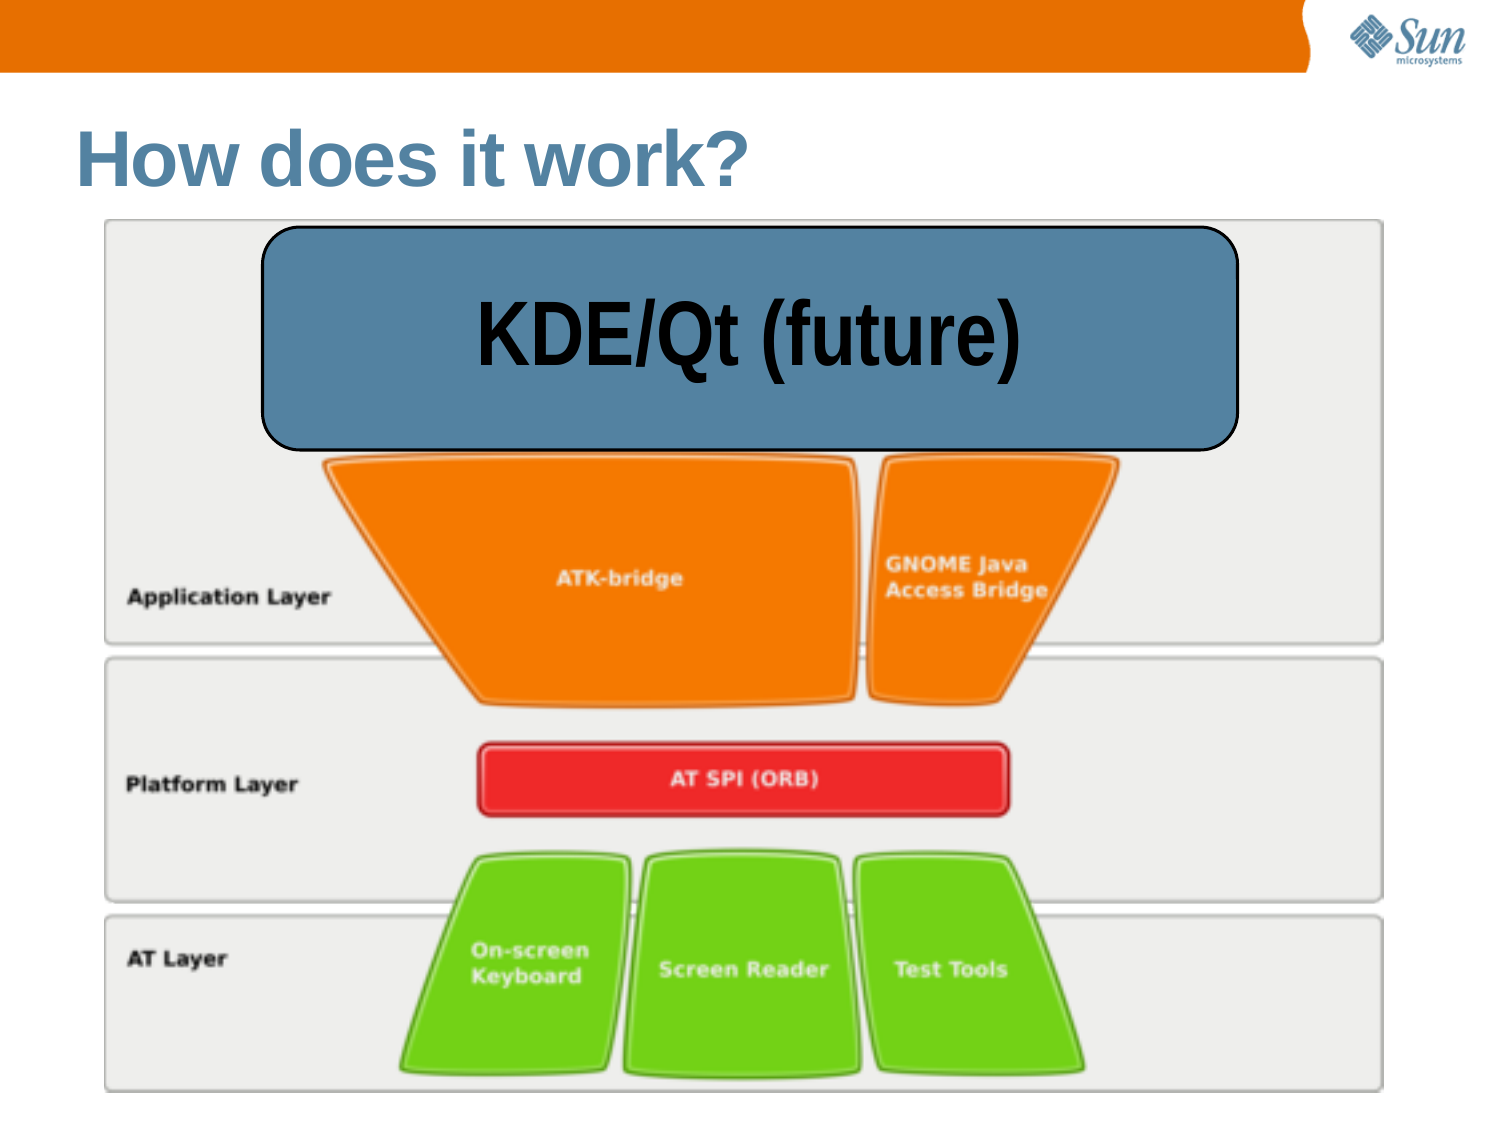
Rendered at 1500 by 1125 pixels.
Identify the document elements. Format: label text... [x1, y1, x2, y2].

picture [0, 0, 1500, 75]
title How does it work? [75, 122, 1438, 228]
text_box KDE/Qt (future) [262, 227, 1238, 451]
picture [104, 219, 1384, 1093]
